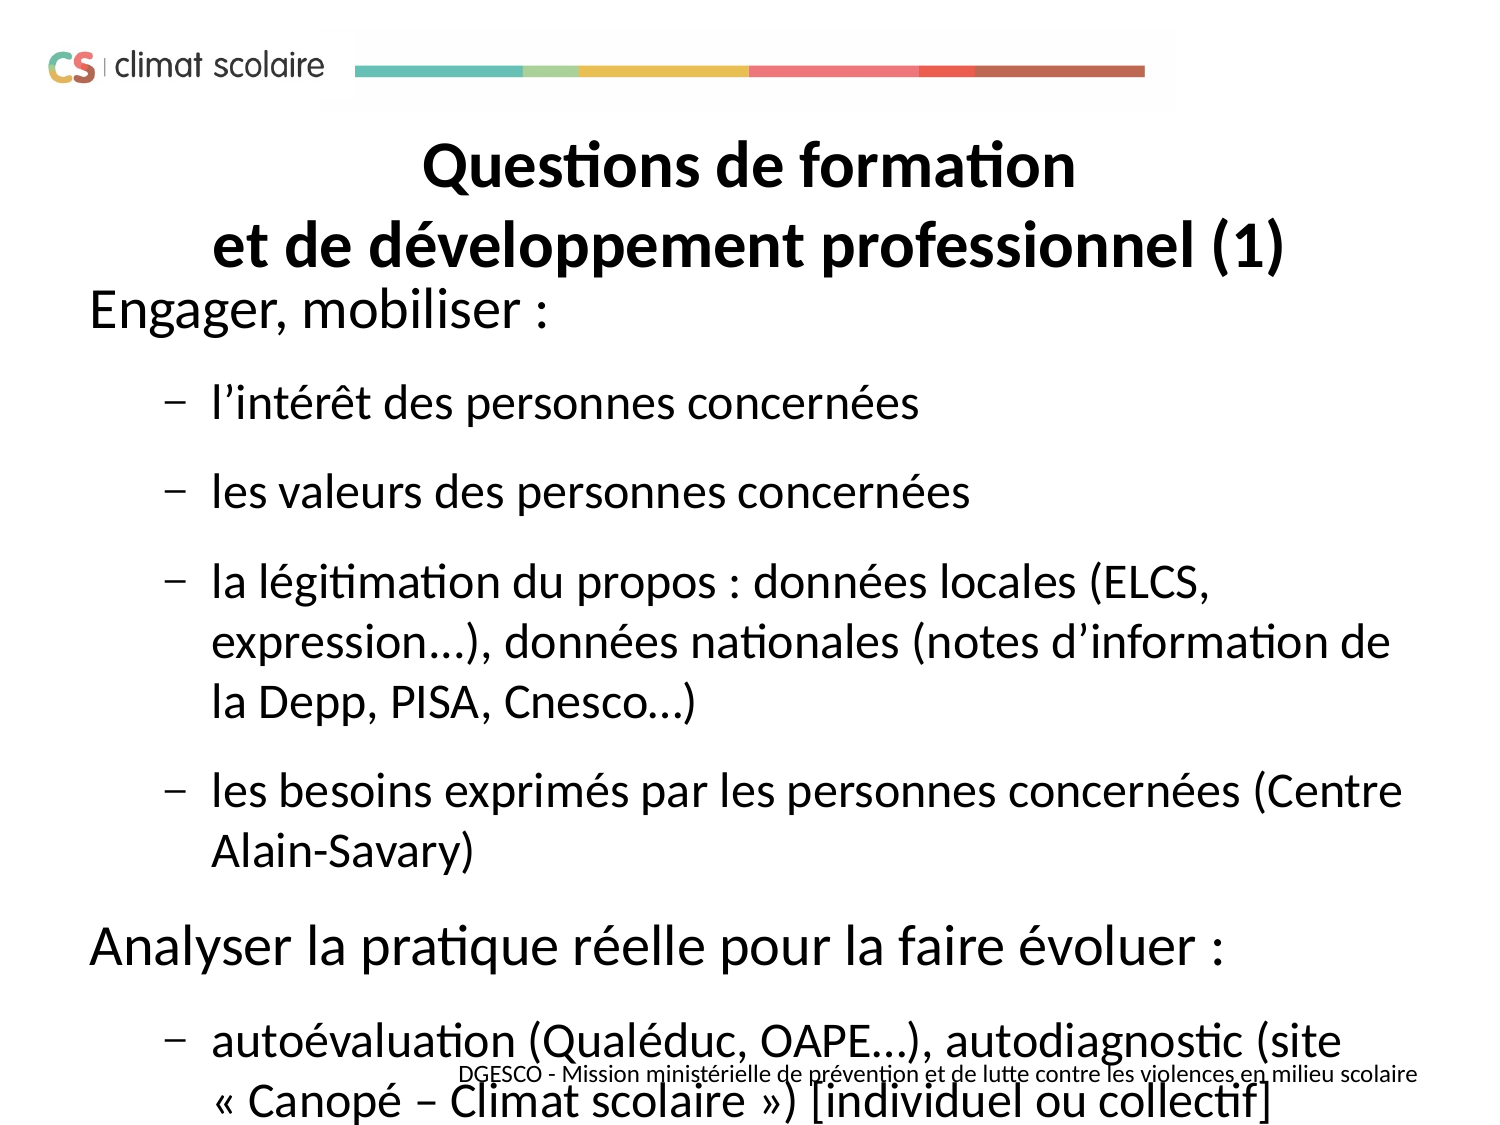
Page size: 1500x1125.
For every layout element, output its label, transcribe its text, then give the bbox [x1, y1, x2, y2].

title Questions de formation et de développement professionnel (1) [75, 113, 1425, 233]
picture [26, 30, 1176, 112]
list Engager, mobiliser : l’intérêt des personnes concernées les valeurs des personnes concernées la légitimation du propos : données locales (ELCS, expression...), données nationales (notes d’information de la Depp, PISA, Cnesco…) les besoins exprimés par les personnes concernées (Centre Alain-Savary) Analyser la pratique réelle pour la faire évoluer : autoévaluation (Qualéduc, OAPE…), autodiagnostic (site « Canopé – Climat scolaire ») [individuel ou collectif] observation et analyse des pratiques (selon les composantes du climat scolaire, selon les besoins psychologiques fondamentaux…) [75, 262, 1425, 1005]
